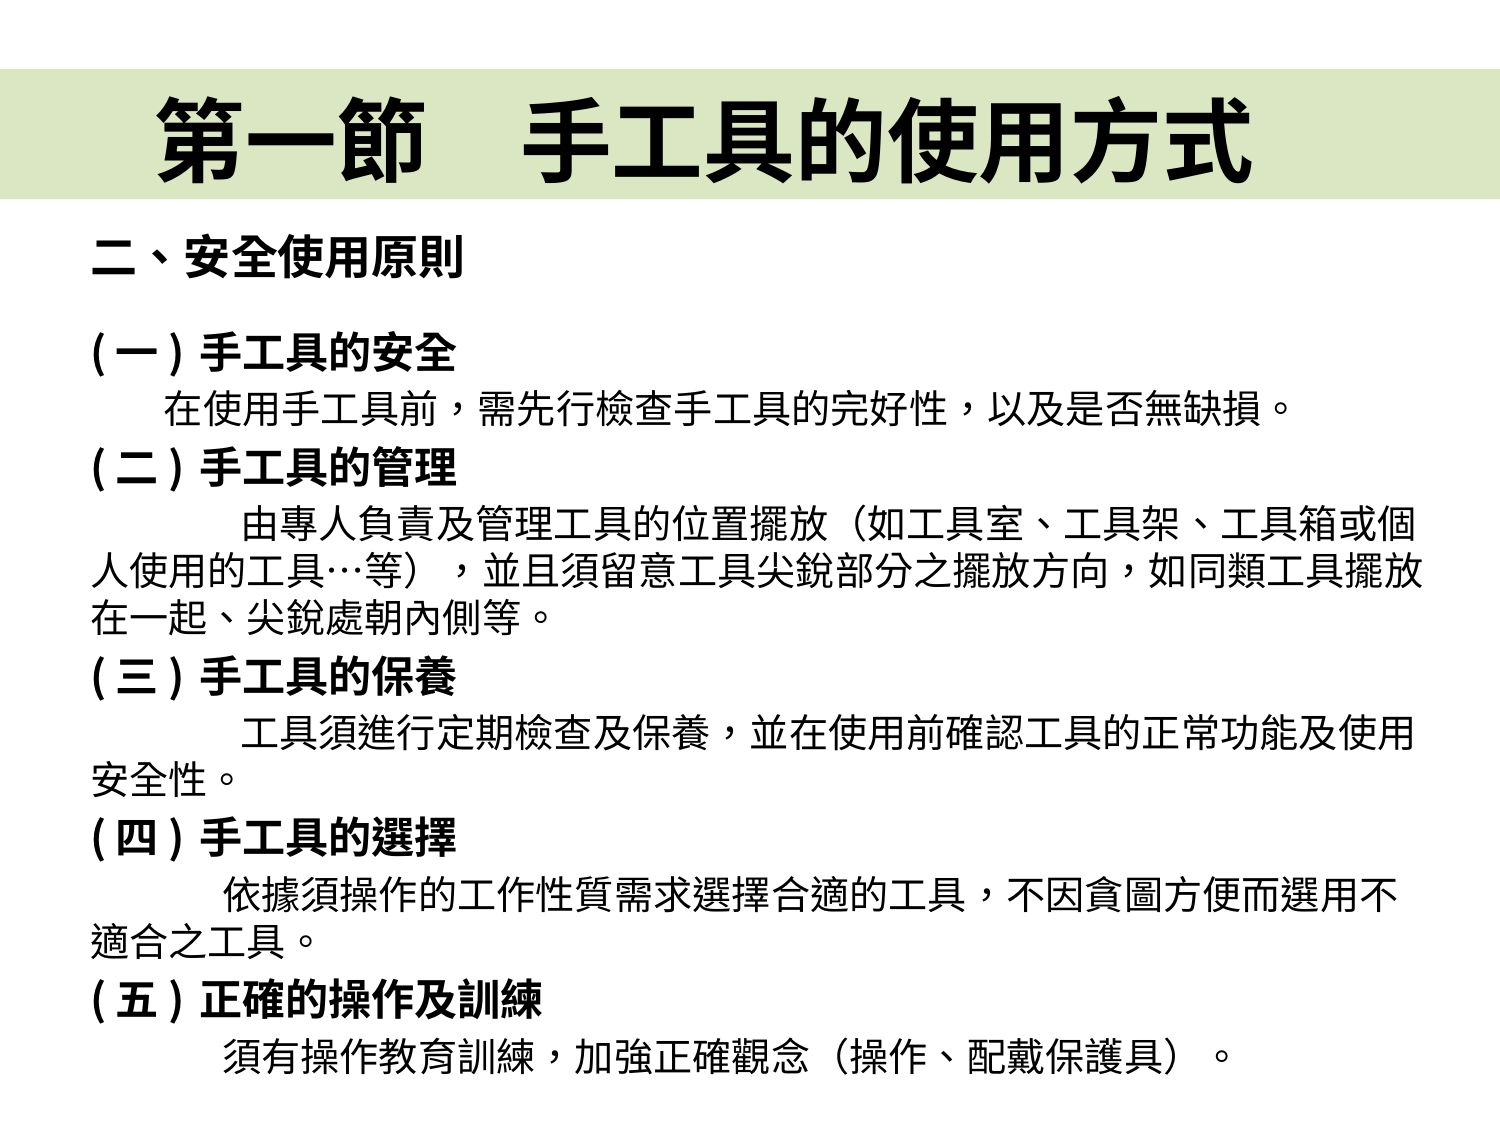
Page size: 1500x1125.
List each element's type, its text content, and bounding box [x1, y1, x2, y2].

title 第一節 手工具的使用方式 [75, 45, 1425, 233]
text_box [1425, 69, 1500, 200]
text_box [0, 69, 75, 200]
list 二、安全使用原則 (一)手工具的安全 在使用手工具前，需先行檢查手工具的完好性，以及是否無缺損。 (二)手工具的管理 由專人負責及管理工具的位置擺放（如工具室、工具架、工具箱或個人使用的工具…等），並且須留意工具尖銳部分之擺放方向，如同類工具擺放在一起、尖銳處朝內側等。 (三)手工具的保養 工具須進行定期檢查及保養，並在使用前確認工具的正常功能及使用安全性。 (四)手工具的選擇 依據須操作的工作性質需求選擇合適的工具，不因貪圖方便而選用不適合之工具。 (五)正確的操作及訓練 須有操作教育訓練，加強正確觀念（操作、配戴保護具）。 [75, 219, 1447, 1094]
